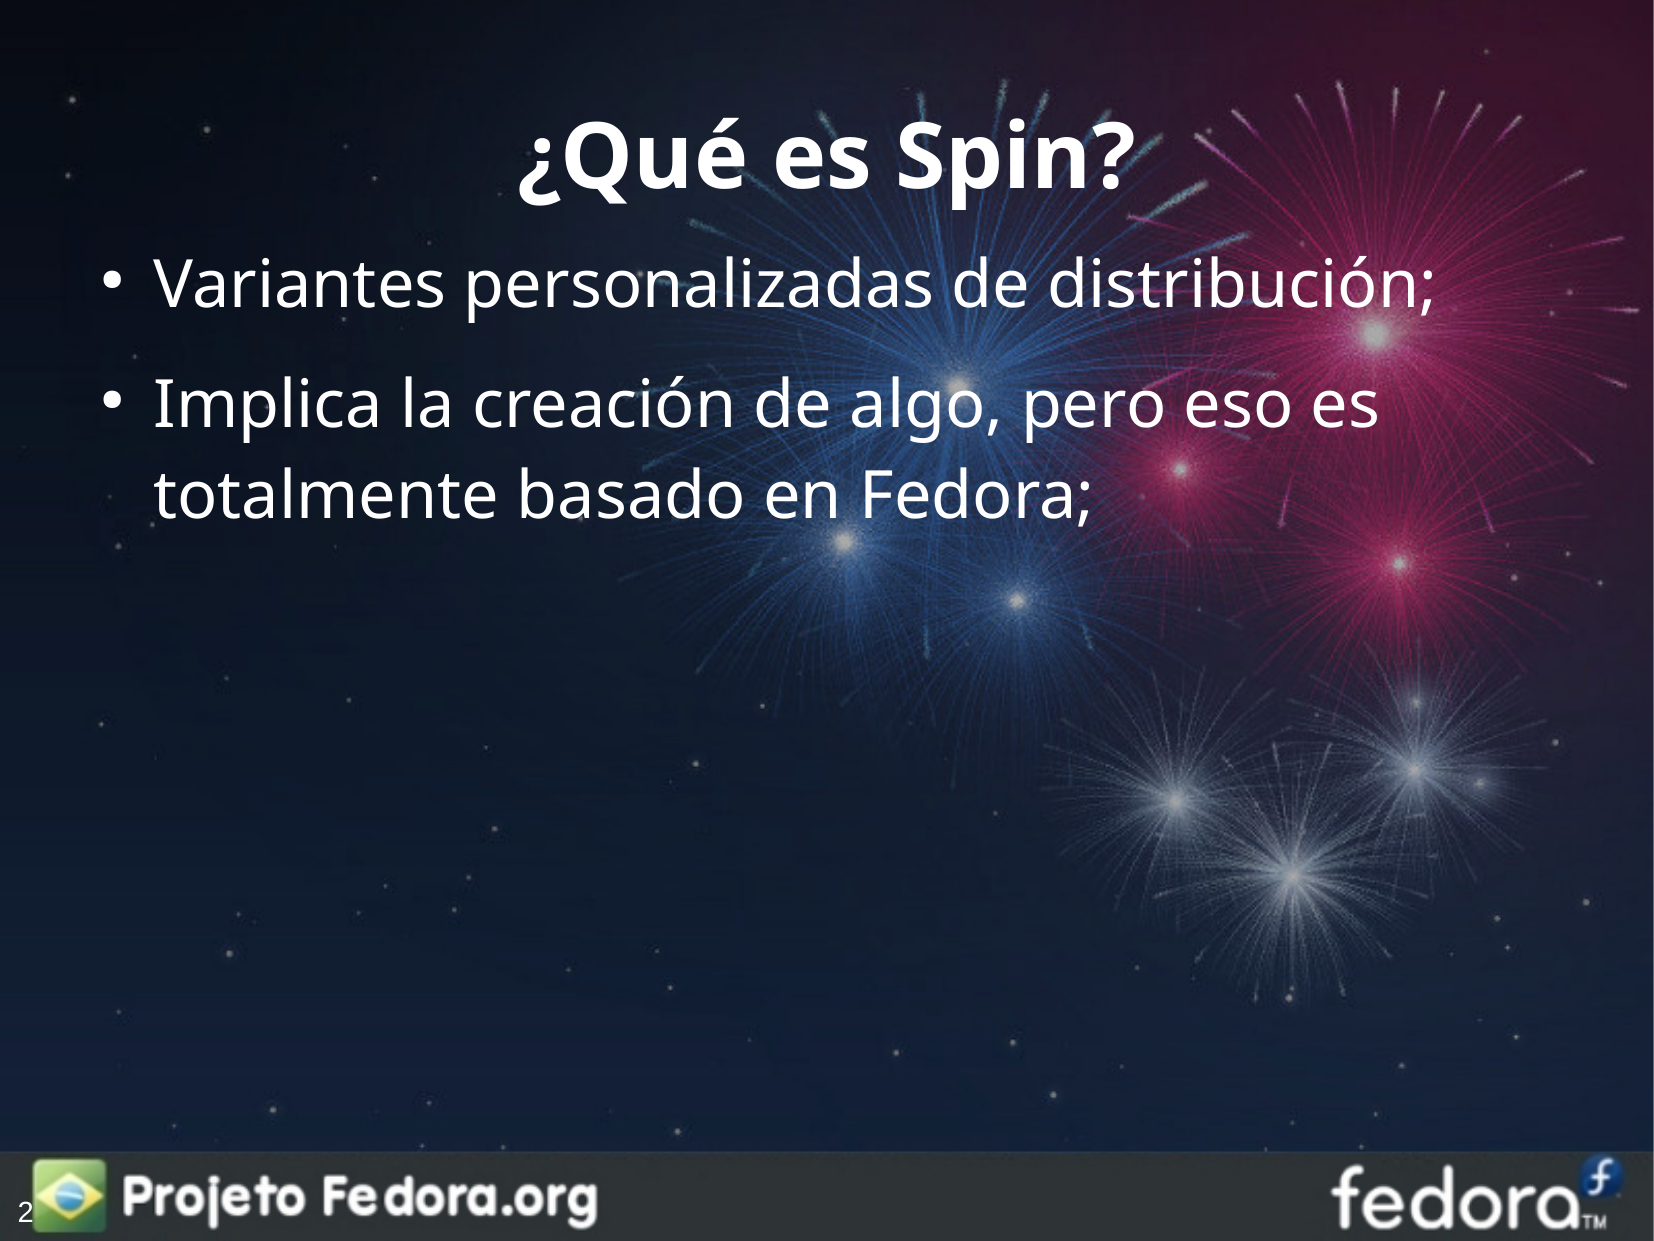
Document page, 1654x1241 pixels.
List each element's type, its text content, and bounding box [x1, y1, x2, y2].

title ¿Qué es Spin? [82, 49, 1571, 236]
list Variantes personalizadas de distribución; Implica la creación de algo, pero eso es totalmente basado en Fedora; [82, 236, 1571, 1069]
picture [0, 0, 1654, 1241]
